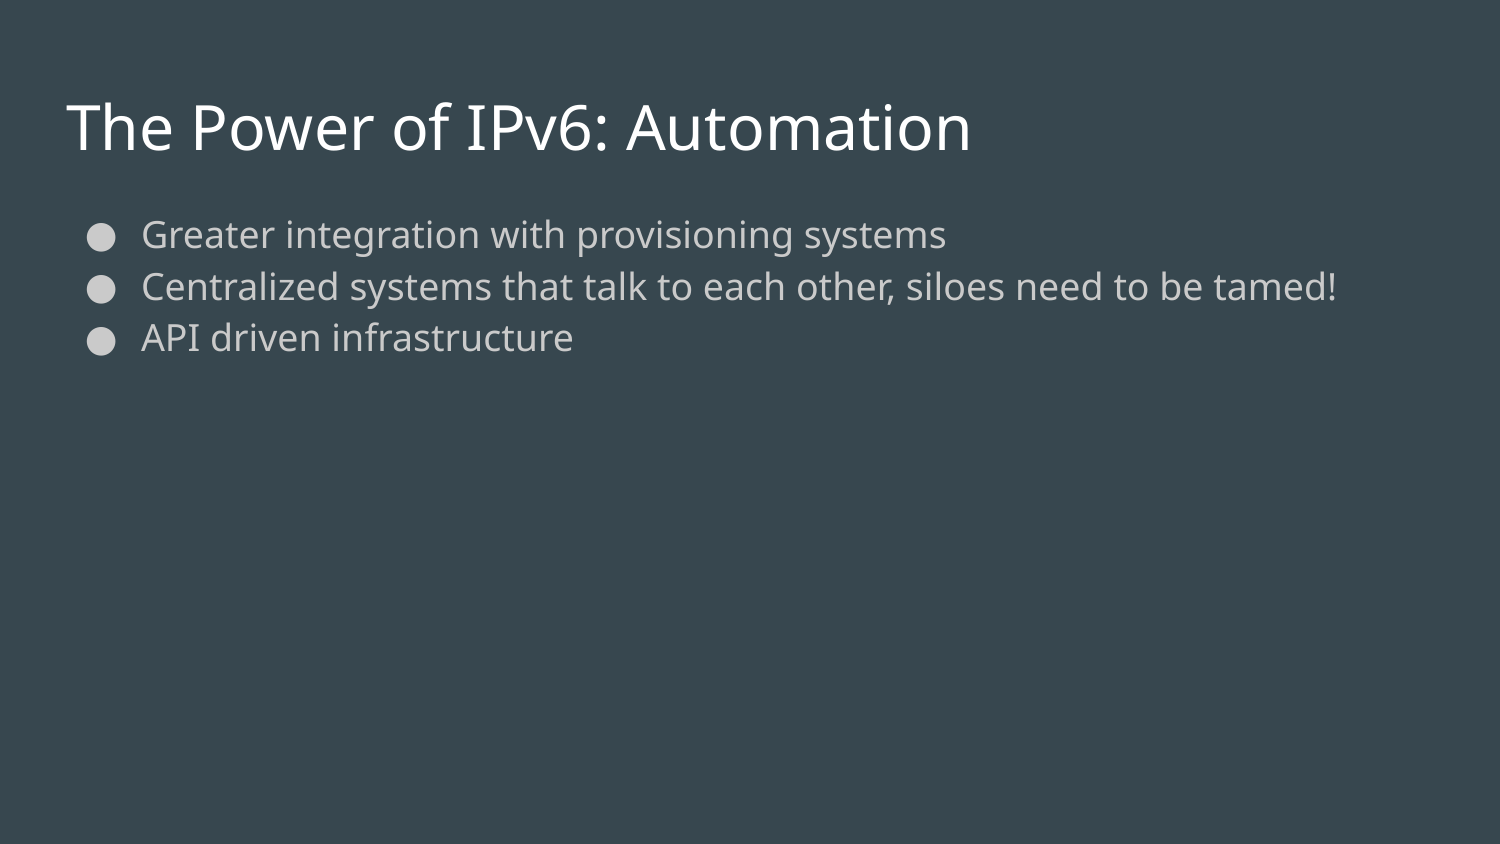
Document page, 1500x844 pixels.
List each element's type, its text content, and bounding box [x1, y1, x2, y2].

title The Power of IPv6: Automation [51, 72, 1449, 167]
list Greater integration with provisioning systems Centralized systems that talk to each other, siloes need to be tamed! API driven infrastructure [51, 189, 1449, 750]
